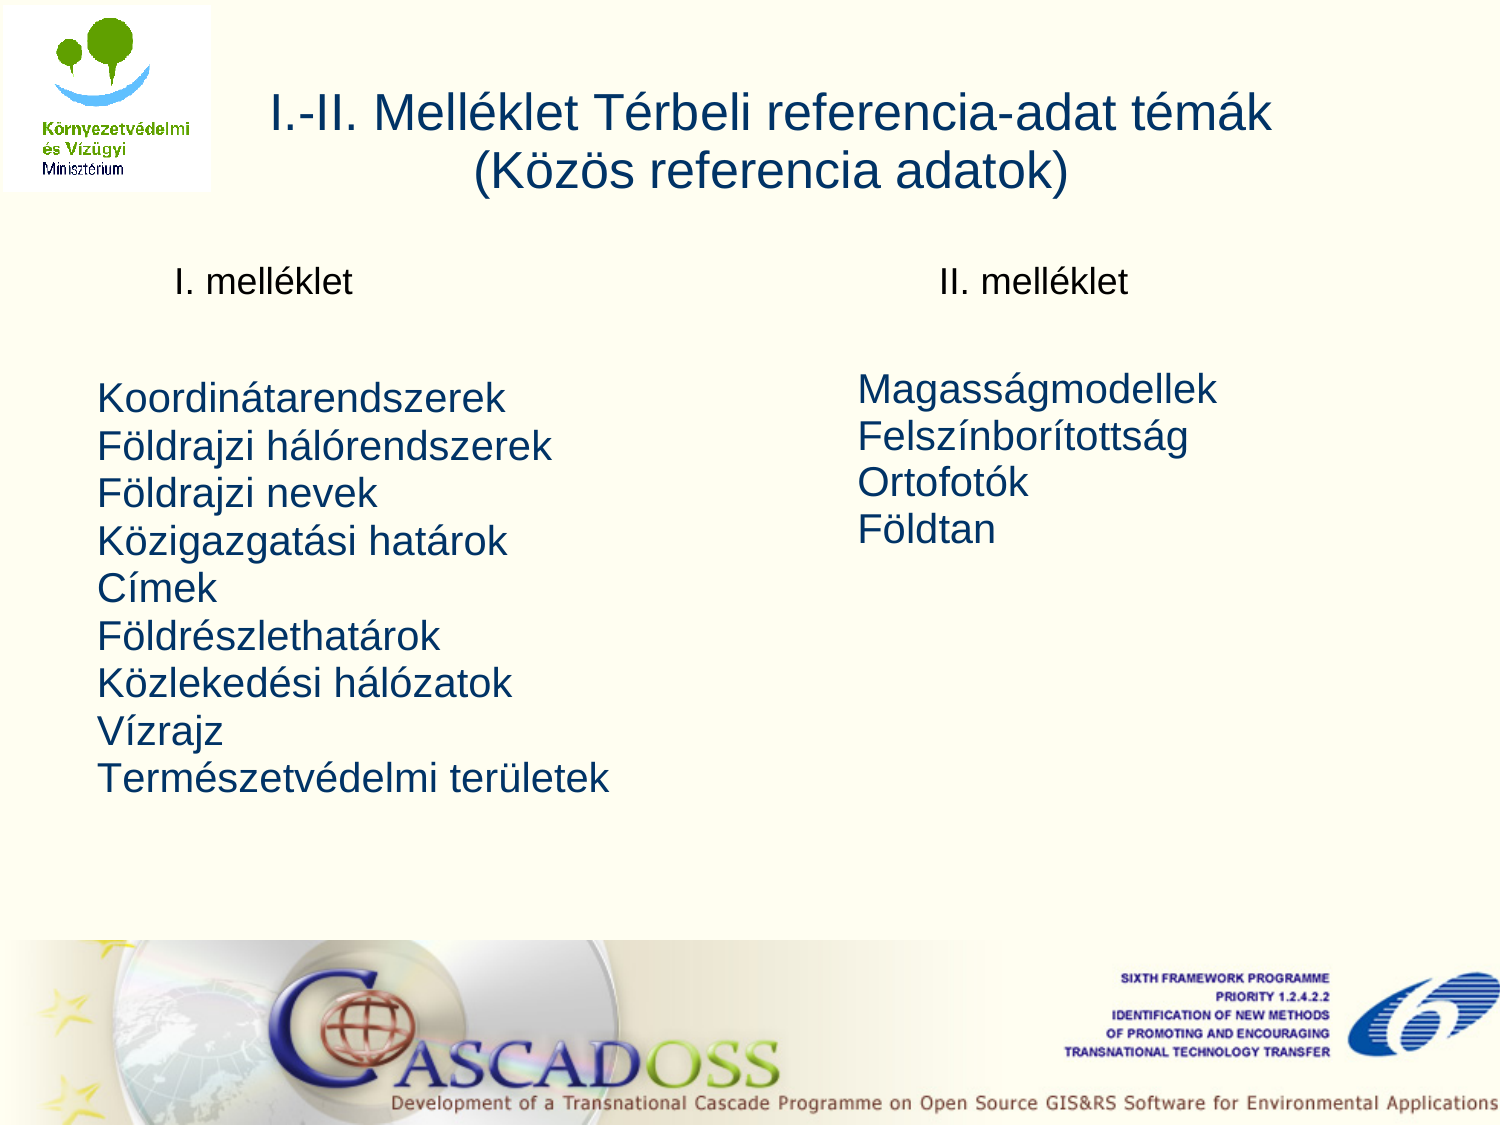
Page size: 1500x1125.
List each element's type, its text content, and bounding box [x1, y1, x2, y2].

picture [3, 5, 118, 192]
text_box I. melléklet II. melléklet [43, 253, 1490, 311]
title I.-II. Melléklet Térbeli referencia-adat témák (Közös referencia adatok) [118, 0, 1425, 207]
list Magasságmodellek Felszínborítottság Ortofotók Földtan [842, 358, 1365, 837]
picture [0, 940, 1500, 1125]
list Koordinátarendszerek Földrajzi hálórendszerek Földrajzi nevek Közigazgatási határok Címek Földrészlethatárok Közlekedési hálózatok Vízrajz Természetvédelmi területek [82, 375, 942, 980]
